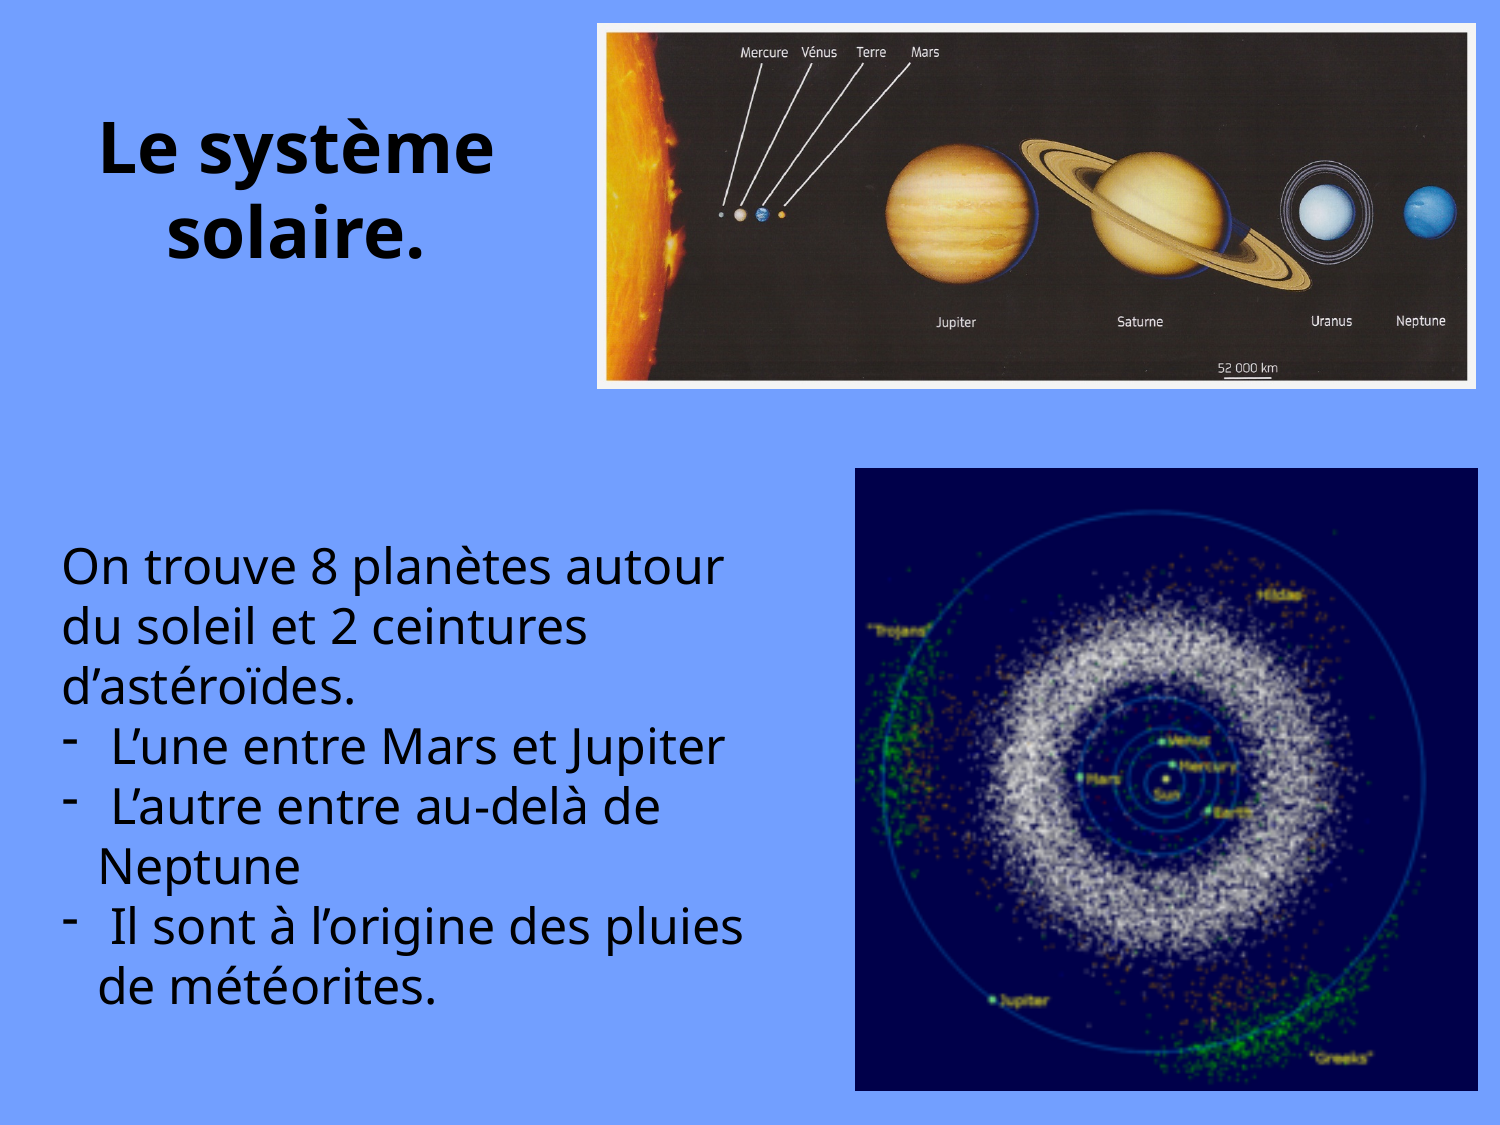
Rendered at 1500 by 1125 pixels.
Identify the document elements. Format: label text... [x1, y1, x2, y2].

picture [855, 468, 1478, 1091]
text_box On trouve 8 planètes autour du soleil et 2 ceintures d’astéroïdes. L’une entre Mars et Jupiter L’autre entre au-delà de Neptune Il sont à l’origine des pluies de météorites. [46, 527, 809, 1023]
picture [597, 23, 1476, 390]
text_box Le système solaire. [0, 93, 593, 282]
